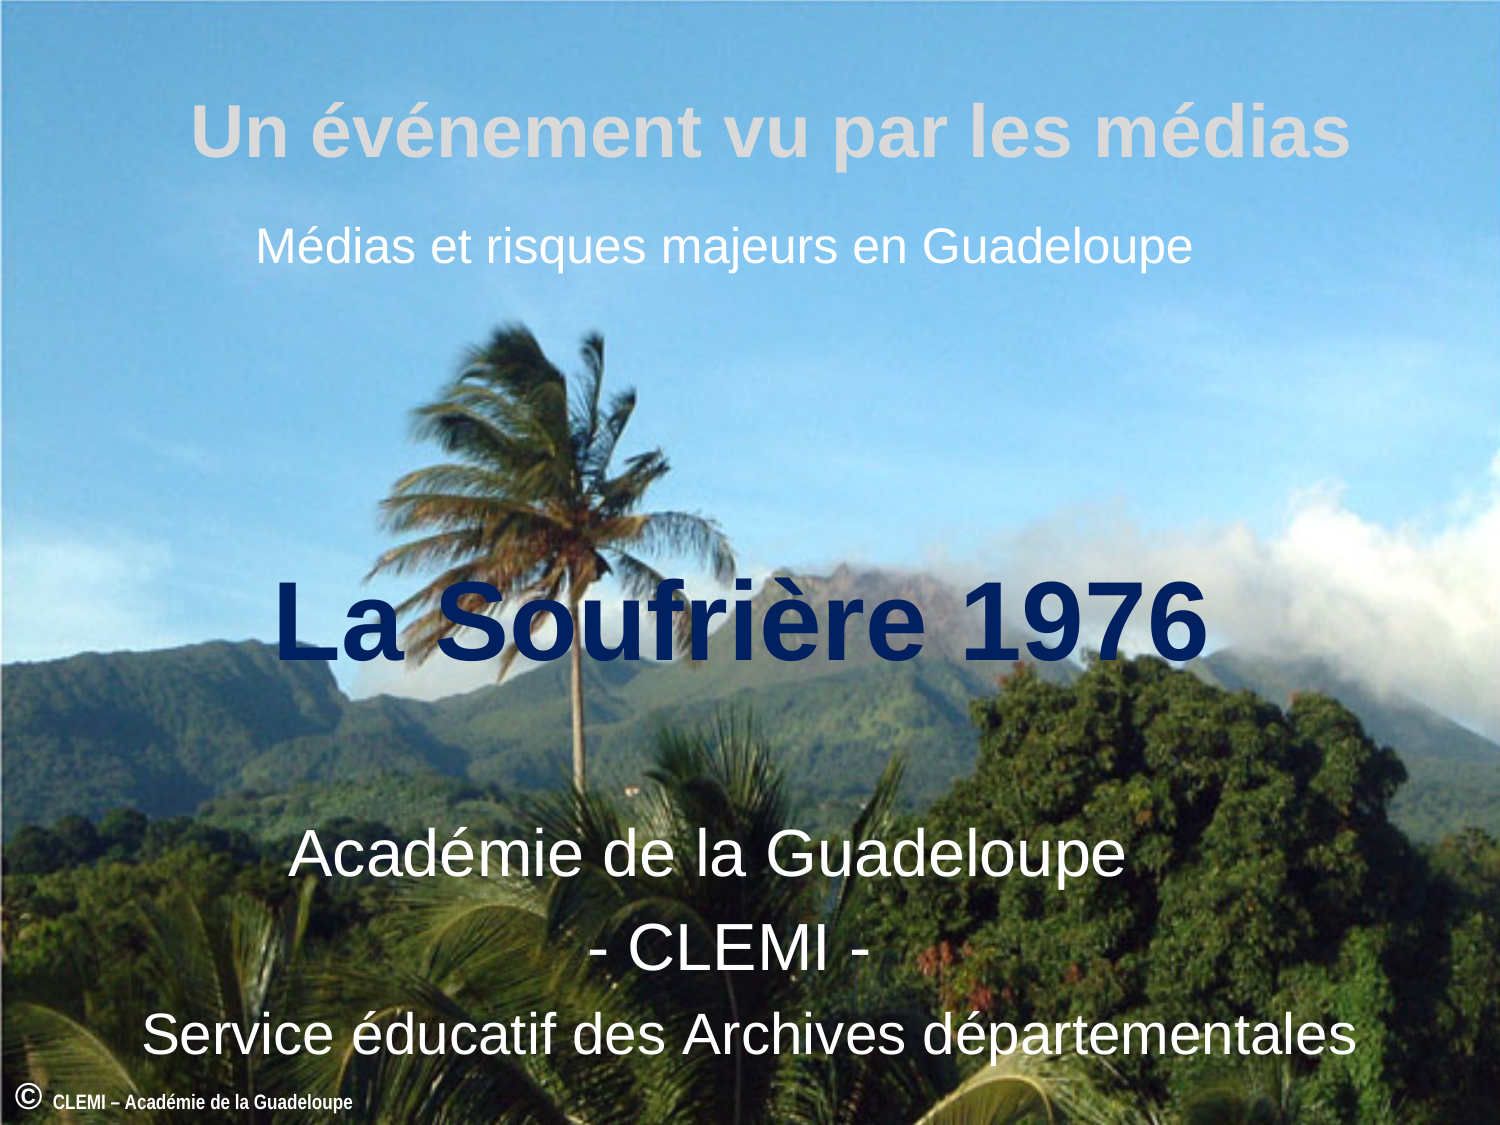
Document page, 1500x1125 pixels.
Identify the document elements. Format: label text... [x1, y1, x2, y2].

text_box Un événement vu par les médias [175, 81, 1369, 182]
picture [0, 0, 1500, 1125]
text_box La Soufrière 1976 [257, 550, 1225, 692]
text_box Académie de la Guadeloupe [273, 808, 1227, 899]
text_box © CLEMI – Académie de la Guadeloupe [0, 1067, 575, 1125]
text_box Service éducatif des Archives départementales [46, 994, 1454, 1075]
text_box Médias et risques majeurs en Guadeloupe [210, 210, 1239, 283]
text_box - CLEMI - [572, 902, 925, 993]
